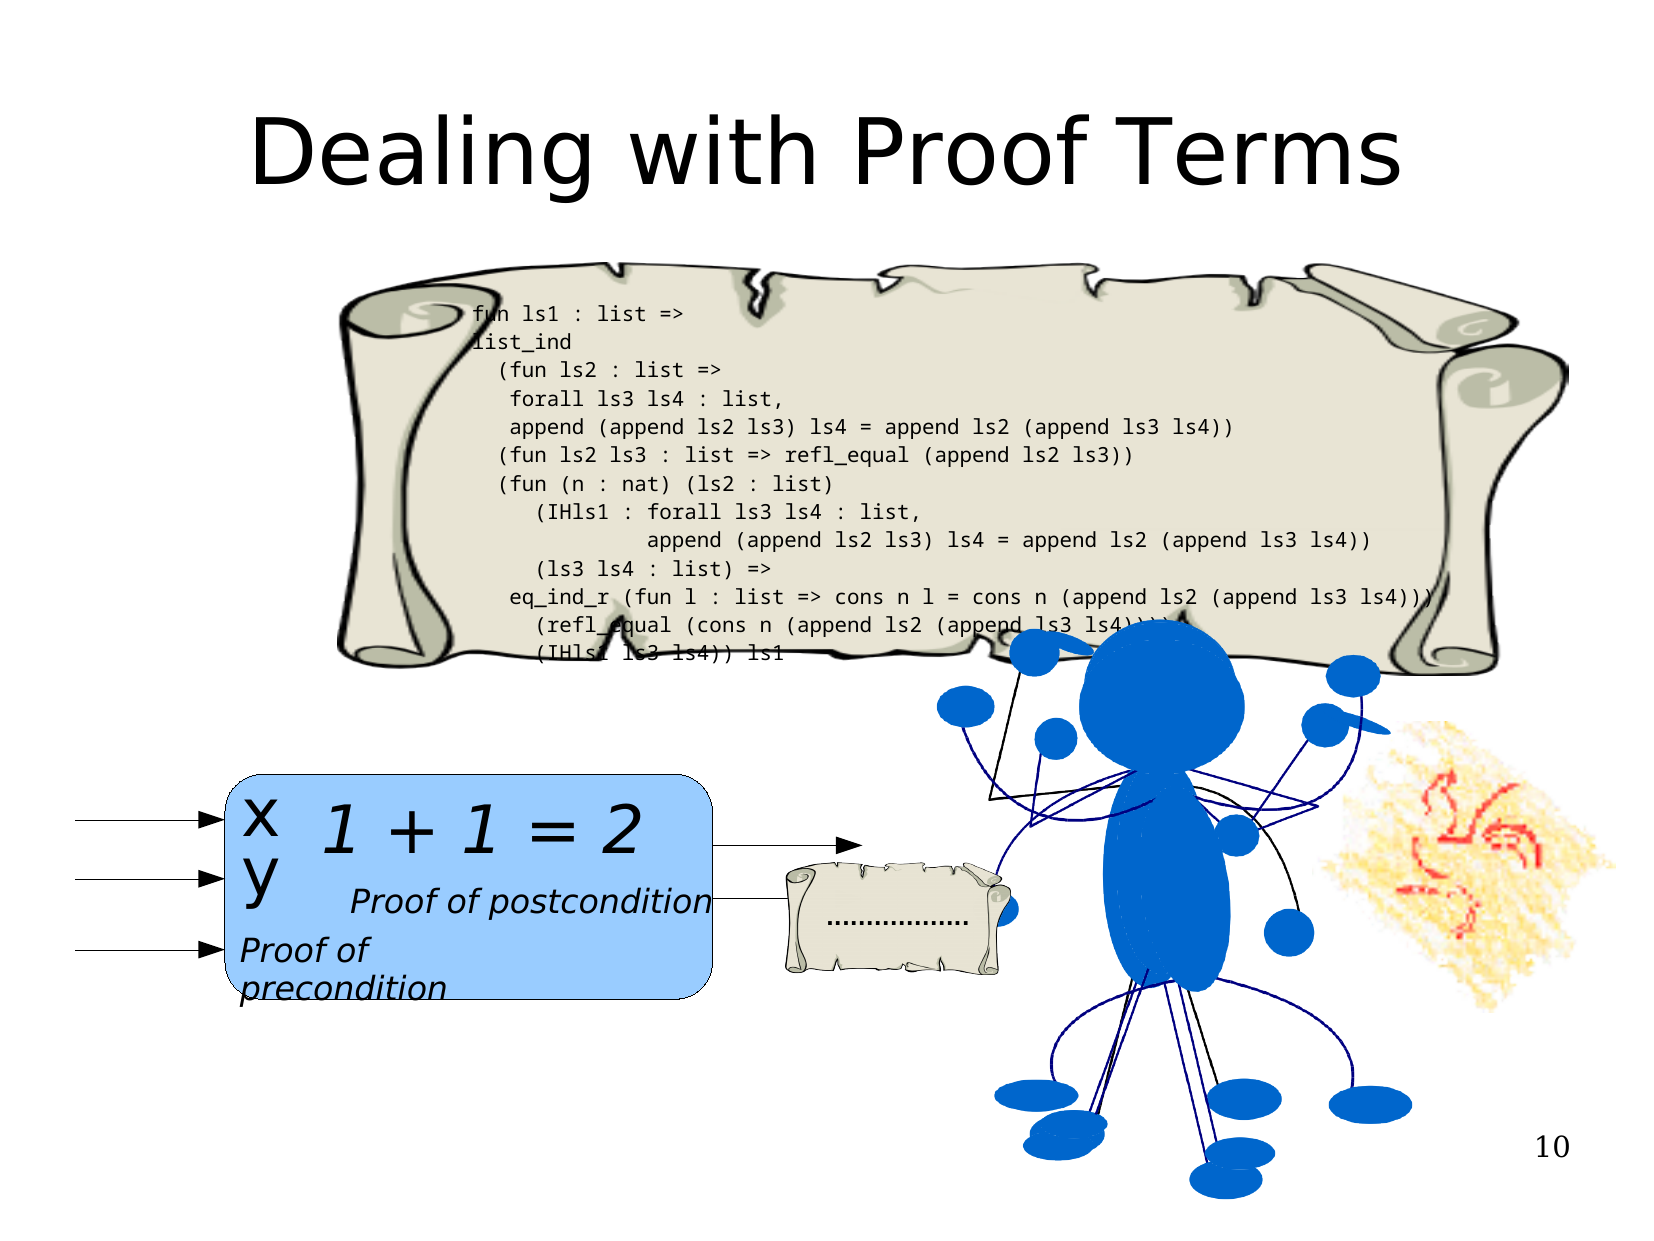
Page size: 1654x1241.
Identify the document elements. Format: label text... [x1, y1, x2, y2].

text_box y [227, 826, 303, 919]
text_box [318, 984, 329, 998]
text_box [228, 978, 372, 1000]
text_box [280, 984, 290, 989]
text_box [390, 929, 713, 1000]
text_box [337, 984, 349, 1000]
text_box [224, 774, 713, 924]
text_box Proof of postcondition [335, 874, 748, 929]
text_box [430, 984, 442, 1000]
title Dealing with Proof Terms [82, 49, 1571, 257]
text_box [411, 984, 422, 998]
picture [337, 262, 1616, 1241]
text_box 1 + 1 = 2 [306, 784, 682, 877]
text_box Proof of precondition [224, 924, 601, 978]
text_box [245, 984, 256, 998]
text_box [359, 984, 369, 998]
text_box [370, 978, 390, 1000]
text_box x [227, 767, 303, 826]
